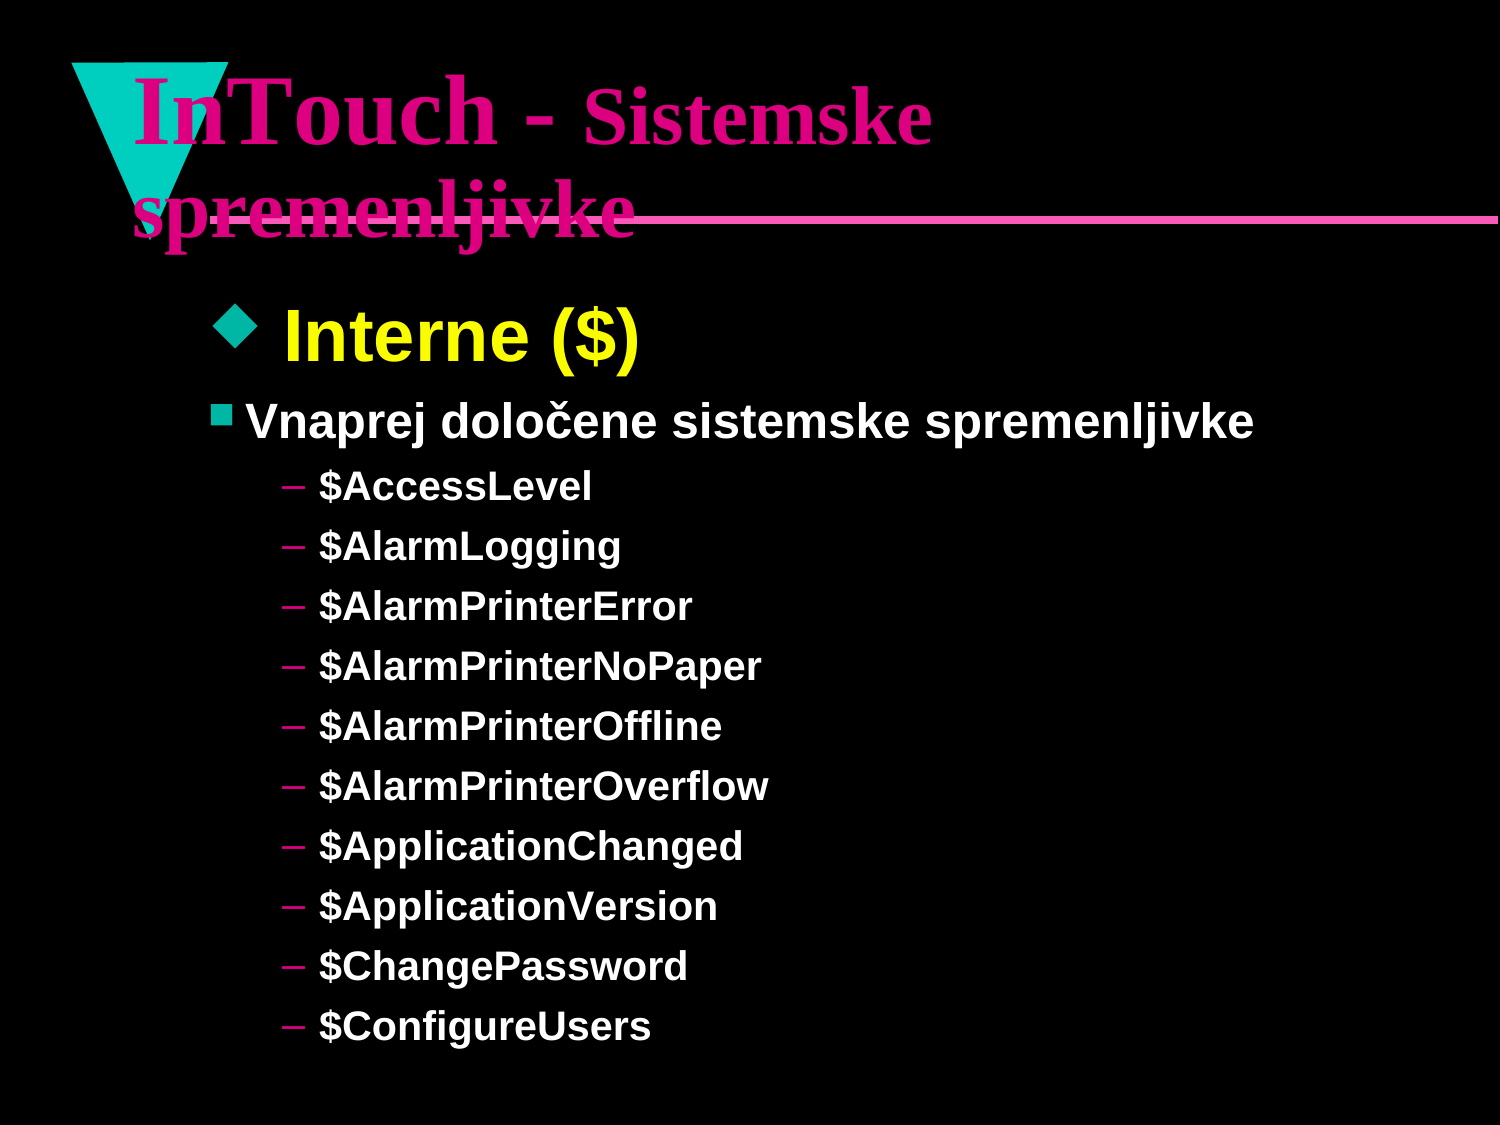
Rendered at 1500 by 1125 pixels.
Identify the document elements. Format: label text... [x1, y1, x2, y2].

list Interne ($) Vnaprej določene sistemske spremenljivke $AccessLevel $AlarmLogging $AlarmPrinterError $AlarmPrinterNoPaper $AlarmPrinterOffline $AlarmPrinterOverflow $ApplicationChanged $ApplicationVersion $ChangePassword $ConfigureUsers [118, 289, 1498, 1065]
title InTouch - Sistemske spremenljivke [117, 50, 1426, 264]
